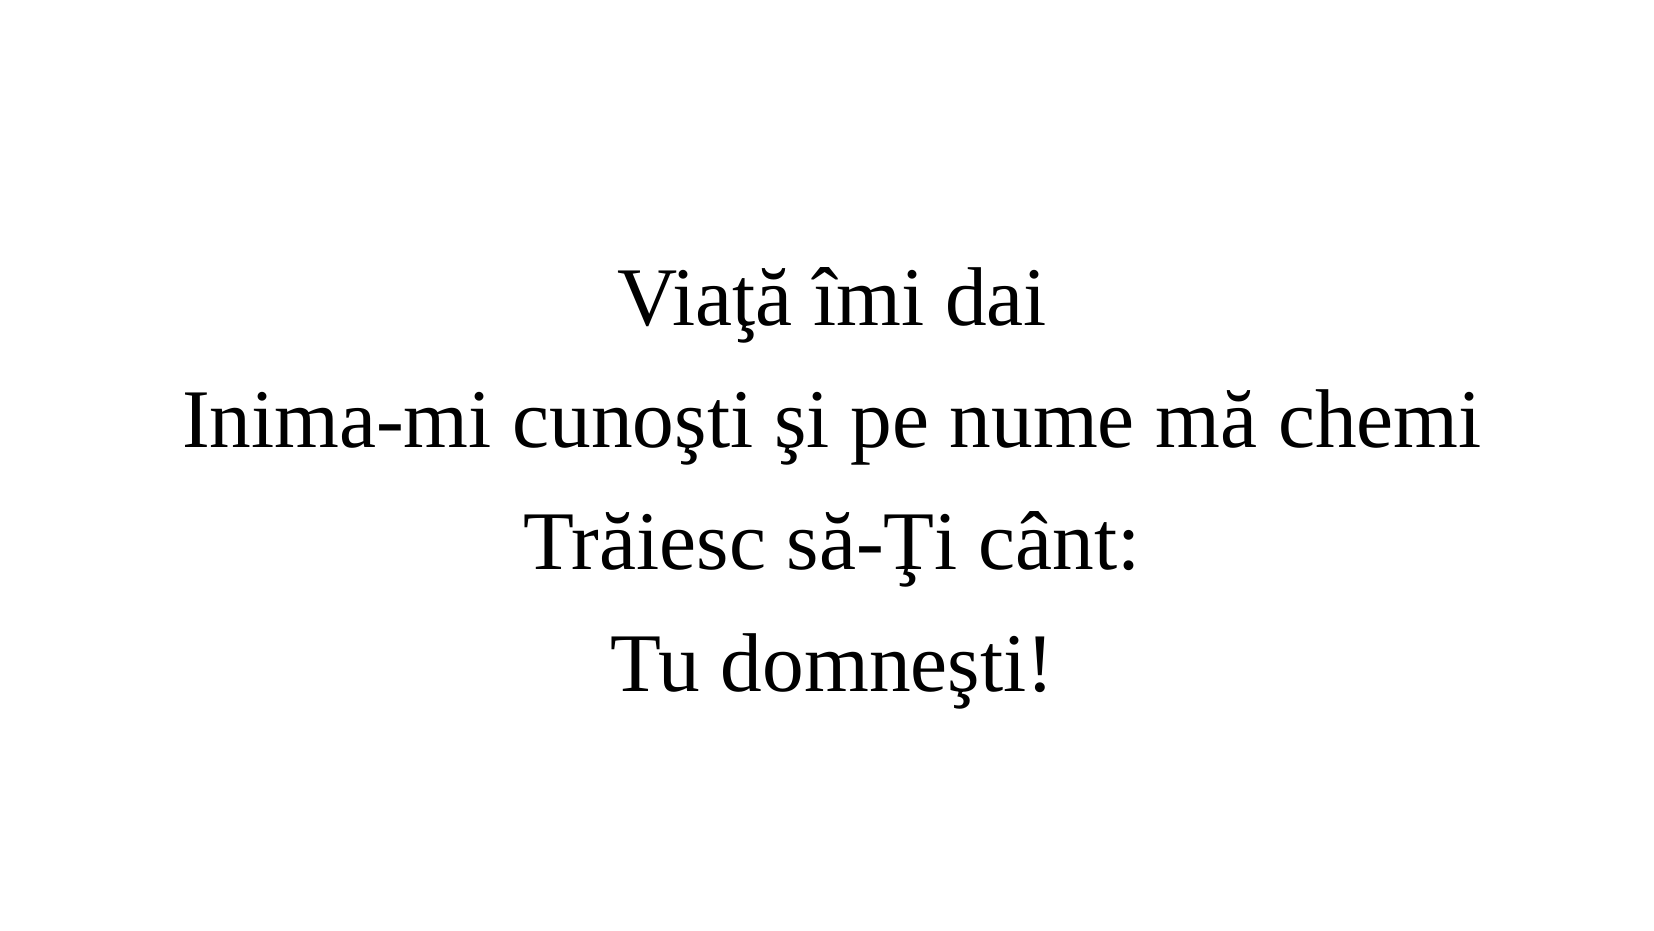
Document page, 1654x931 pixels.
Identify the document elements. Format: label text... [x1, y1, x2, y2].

subtitle Viaţă îmi dai Inima-mi cunoşti şi pe nume mă chemi Trăiesc să-Ţi cânt: Tu domneşti! [94, 238, 1571, 712]
